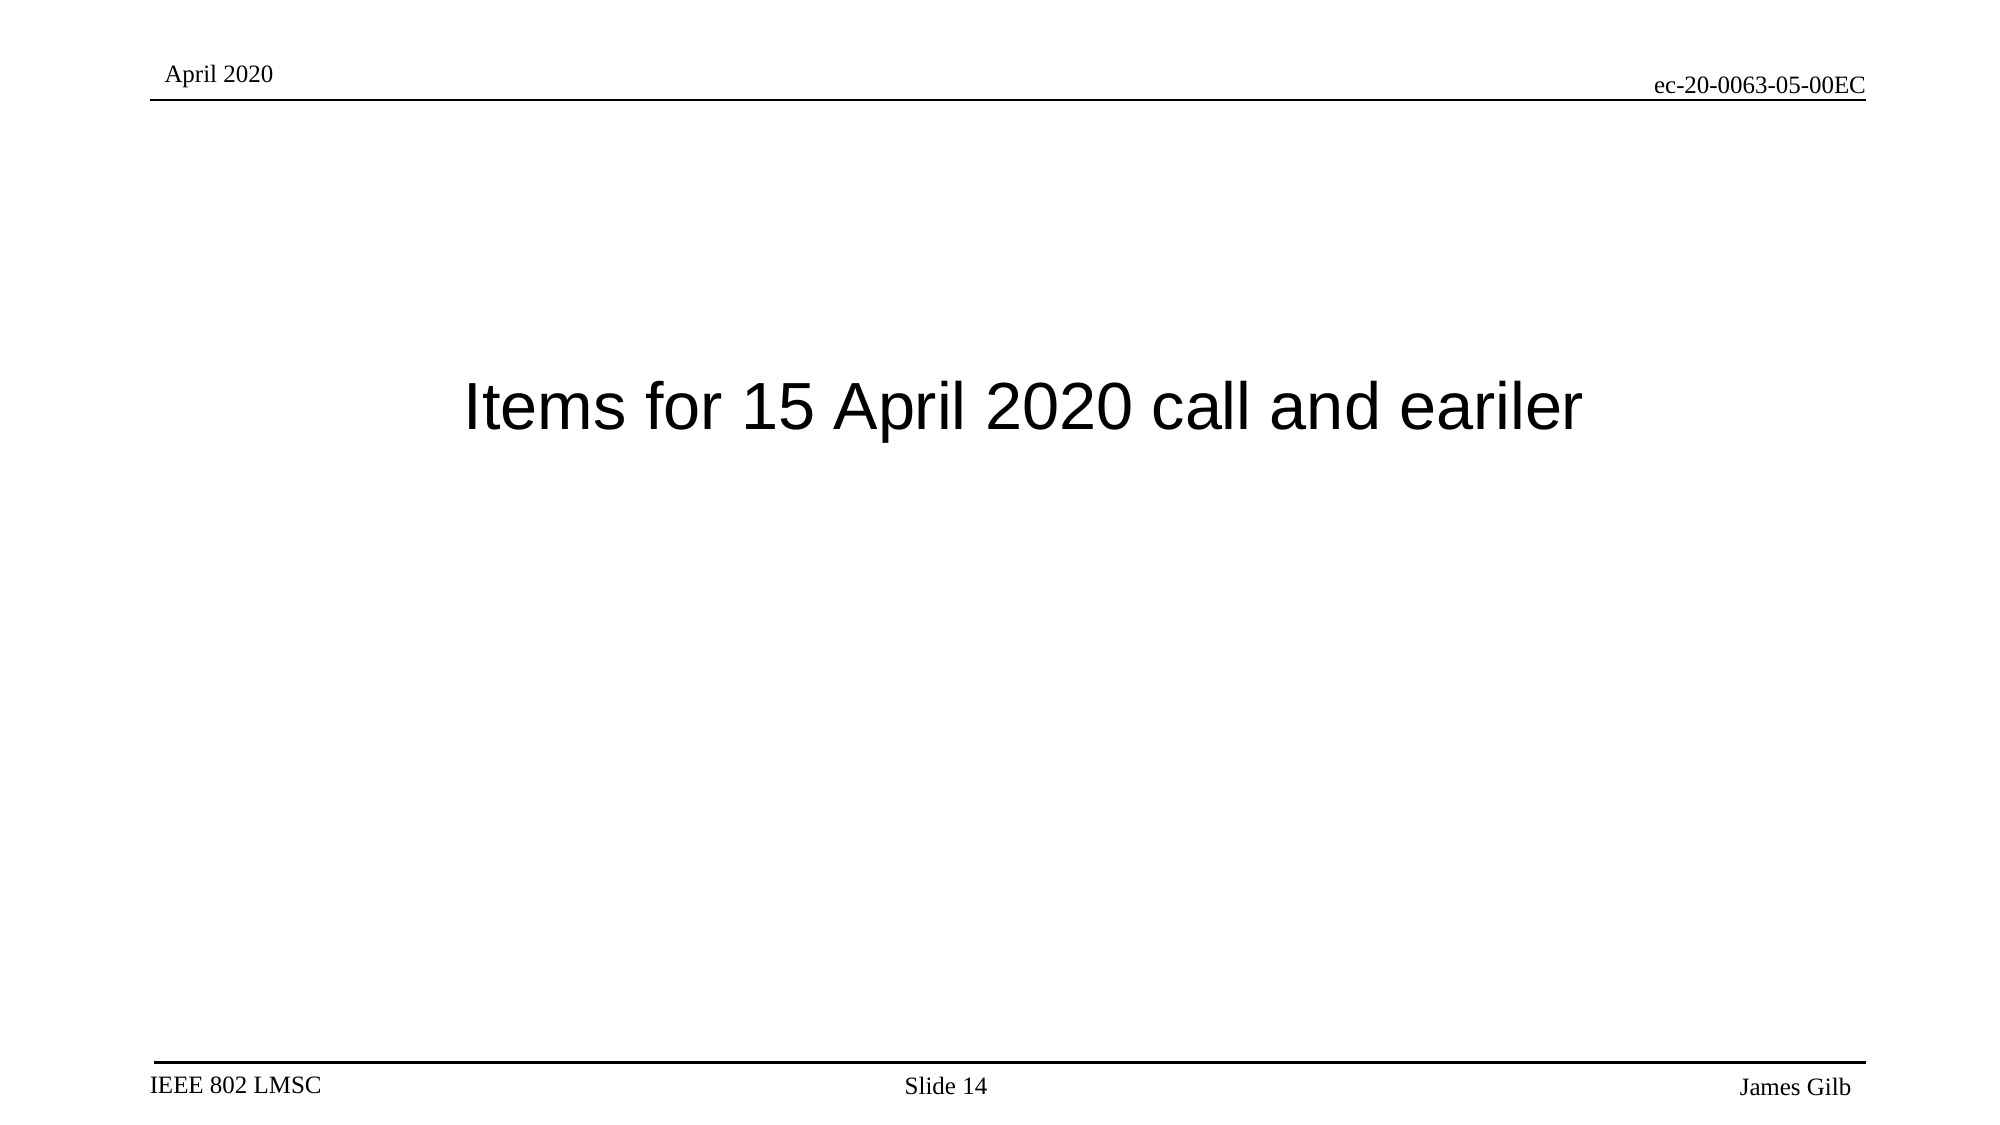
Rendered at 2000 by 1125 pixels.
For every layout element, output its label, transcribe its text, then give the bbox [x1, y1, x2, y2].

subtitle Items for 15 April 2020 call and eariler [149, 112, 1900, 693]
